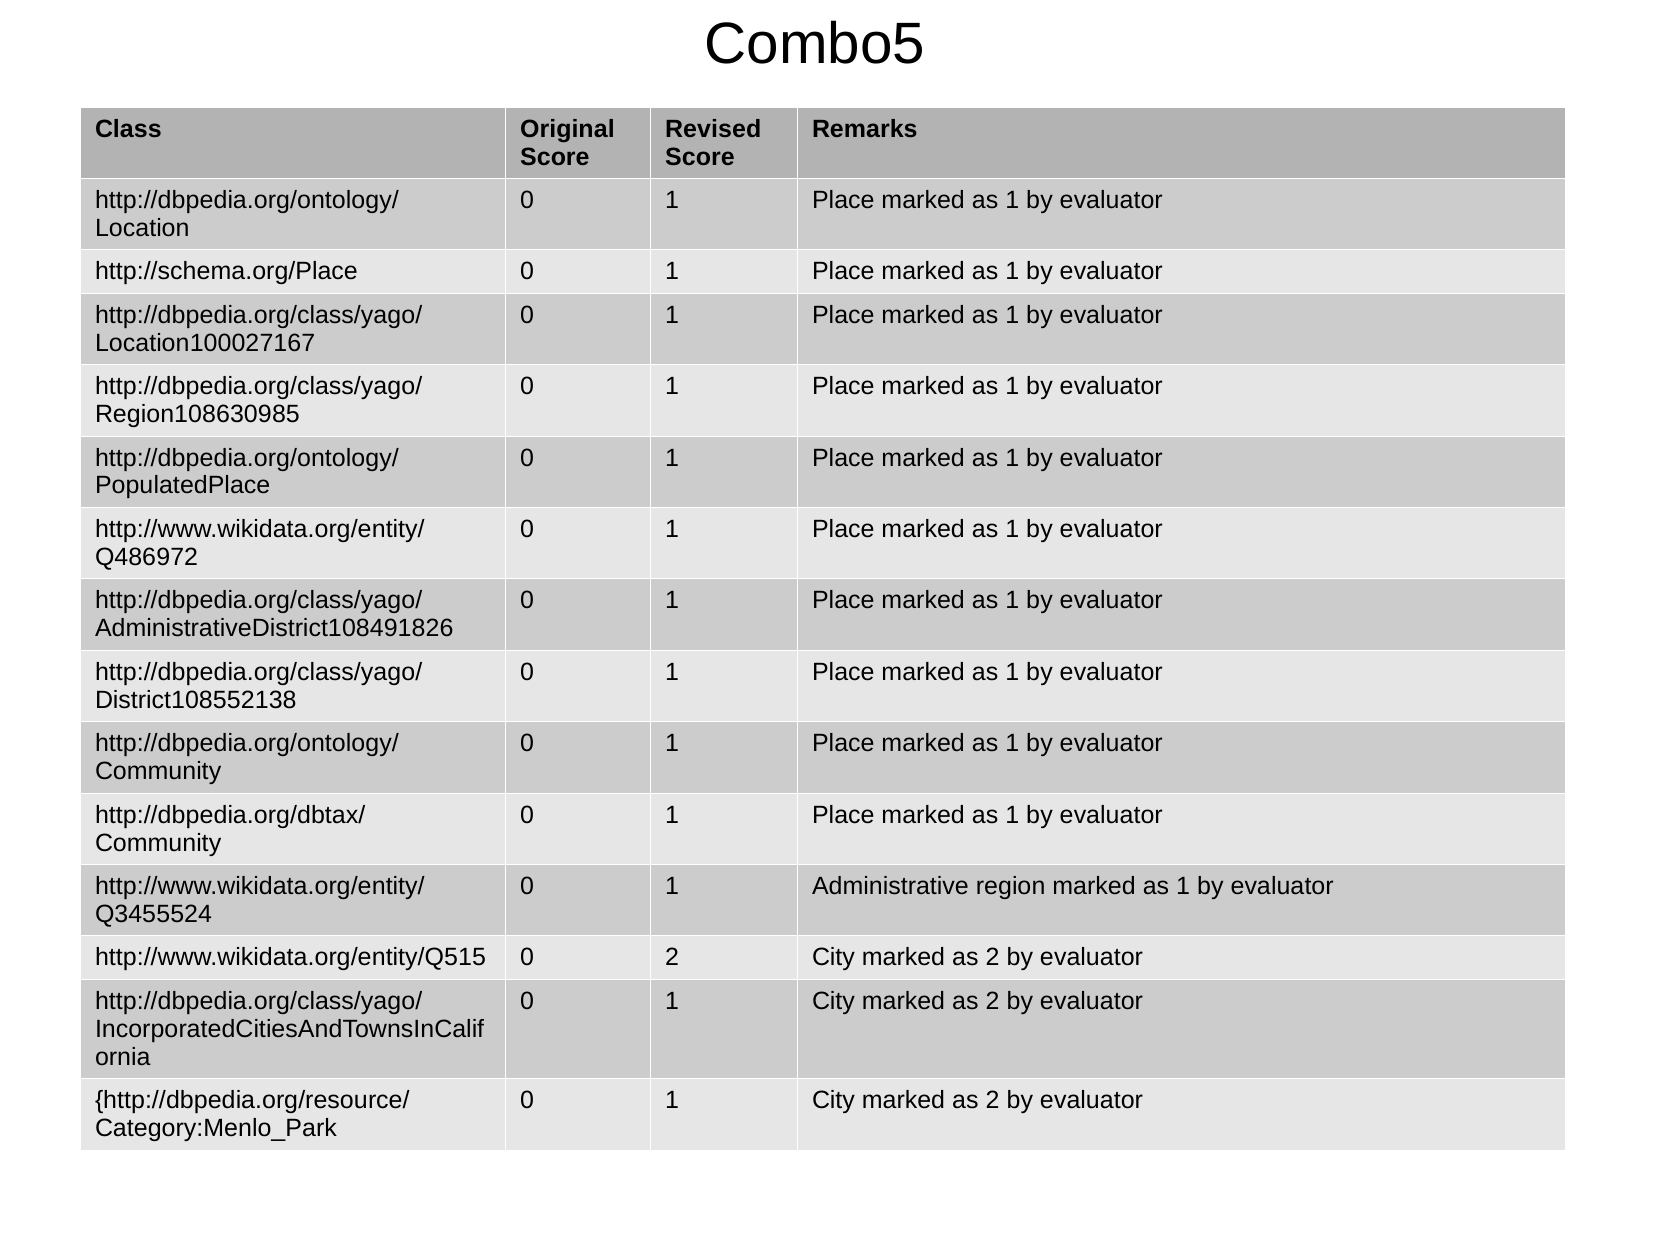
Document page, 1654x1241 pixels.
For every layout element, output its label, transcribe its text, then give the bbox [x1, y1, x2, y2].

table_cell 1 [651, 722, 797, 793]
table_cell 1 [651, 250, 797, 293]
table_cell Place marked as 1 by evaluator [798, 365, 1565, 436]
table_header Revised Score [651, 108, 797, 178]
table_cell 1 [651, 579, 797, 650]
table_cell 0 [506, 865, 650, 935]
table_header Class [81, 108, 505, 178]
table_header Original Score [506, 108, 650, 178]
table_cell http://dbpedia.org/class/yago/District108552138 [81, 651, 505, 721]
table_cell 1 [651, 365, 797, 436]
table_cell 1 [651, 865, 797, 935]
table_cell Administrative region marked as 1 by evaluator [798, 865, 1565, 935]
table_cell 1 [651, 508, 797, 578]
table_cell 0 [506, 980, 650, 1078]
table_cell City marked as 2 by evaluator [798, 936, 1565, 979]
table_cell Place marked as 1 by evaluator [798, 722, 1565, 793]
table_cell Place marked as 1 by evaluator [798, 794, 1565, 864]
table_cell http://schema.org/Place [81, 250, 505, 293]
table_cell http://www.wikidata.org/entity/Q486972 [81, 508, 505, 578]
table_cell Place marked as 1 by evaluator [798, 294, 1565, 364]
table_cell Place marked as 1 by evaluator [798, 579, 1565, 650]
table_cell 1 [651, 794, 797, 864]
table_cell 1 [651, 1079, 797, 1150]
table_cell http://www.wikidata.org/entity/Q3455524 [81, 865, 505, 935]
table_cell 0 [506, 794, 650, 864]
table_header Remarks [798, 108, 1565, 178]
table_cell 1 [651, 437, 797, 507]
table_cell 0 [506, 250, 650, 293]
table_cell Place marked as 1 by evaluator [798, 508, 1565, 578]
table_cell 1 [651, 179, 797, 249]
table_cell Place marked as 1 by evaluator [798, 250, 1565, 293]
table_cell 0 [506, 294, 650, 364]
title Combo5 [70, 10, 1560, 76]
table_cell 0 [506, 437, 650, 507]
table_cell http://dbpedia.org/class/yago/Region108630985 [81, 365, 505, 436]
table_cell http://dbpedia.org/class/yago/Location100027167 [81, 294, 505, 364]
table_cell http://dbpedia.org/ontology/Location [81, 179, 505, 249]
table_cell 1 [651, 980, 797, 1078]
table_cell 0 [506, 936, 650, 979]
table_cell Place marked as 1 by evaluator [798, 179, 1565, 249]
table_cell 0 [506, 1079, 650, 1150]
table_cell 0 [506, 651, 650, 721]
table_cell 0 [506, 722, 650, 793]
table_cell {http://dbpedia.org/resource/Category:Menlo_Park [81, 1079, 505, 1150]
table_cell 0 [506, 579, 650, 650]
table_cell http://dbpedia.org/dbtax/Community [81, 794, 505, 864]
table_cell http://dbpedia.org/ontology/Community [81, 722, 505, 793]
table_cell 1 [651, 294, 797, 364]
table_cell 2 [651, 936, 797, 979]
table_cell http://dbpedia.org/class/yago/AdministrativeDistrict108491826 [81, 579, 505, 650]
table_cell City marked as 2 by evaluator [798, 1079, 1565, 1150]
table_cell 0 [506, 179, 650, 249]
table_cell Place marked as 1 by evaluator [798, 651, 1565, 721]
table_cell 1 [651, 651, 797, 721]
table_cell 0 [506, 365, 650, 436]
table_cell Place marked as 1 by evaluator [798, 437, 1565, 507]
table_cell http://www.wikidata.org/entity/Q515 [81, 936, 505, 979]
table_cell http://dbpedia.org/class/yago/IncorporatedCitiesAndTownsInCalifornia [81, 980, 505, 1078]
table_cell City marked as 2 by evaluator [798, 980, 1565, 1078]
table_cell 0 [506, 508, 650, 578]
table_cell http://dbpedia.org/ontology/PopulatedPlace [81, 437, 505, 507]
